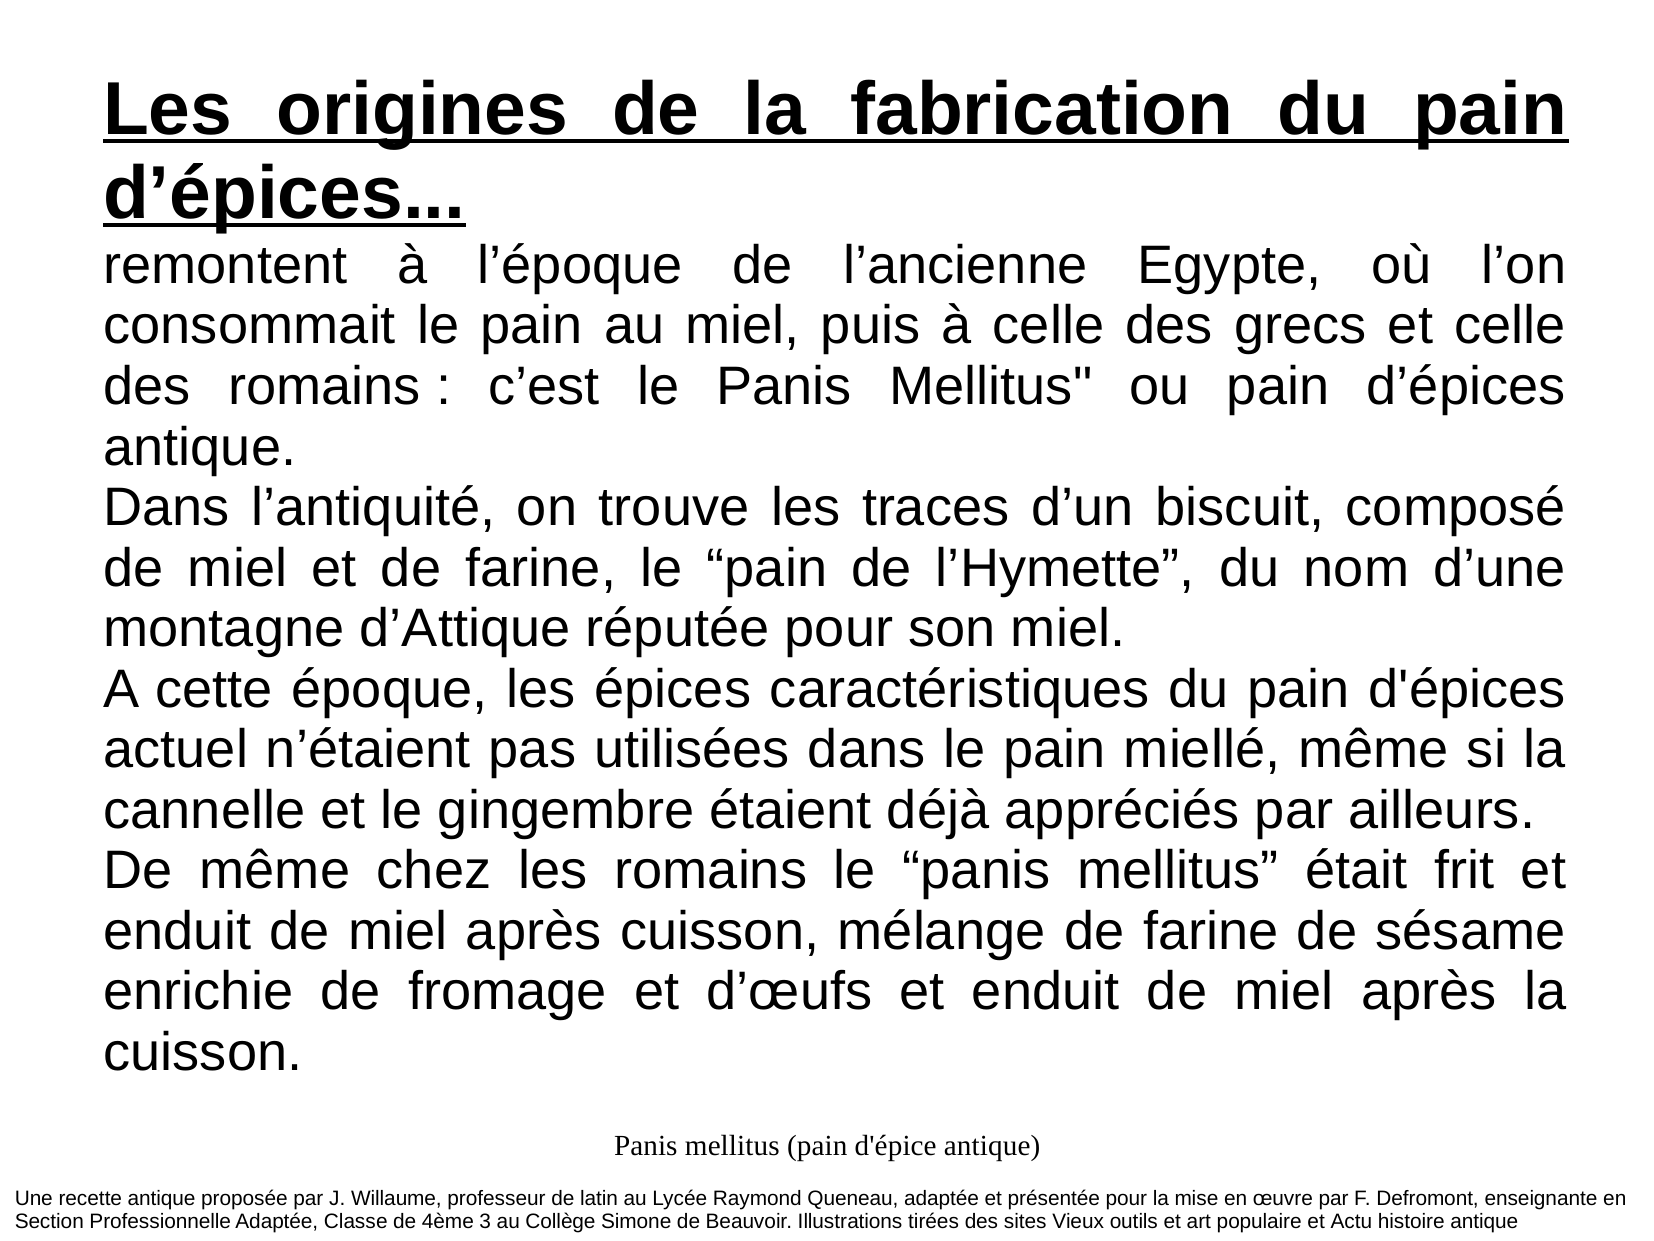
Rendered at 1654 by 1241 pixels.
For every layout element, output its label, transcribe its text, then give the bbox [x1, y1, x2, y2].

text_box Les origines de la fabrication du pain d’épices... remontent à l’époque de l’ancienne Egypte, où l’on consommait le pain au miel, puis à celle des grecs et celle des romains : c’est le Panis Mellitus" ou pain d’épices antique. Dans l’antiquité, on trouve les traces d’un biscuit, composé de miel et de farine, le “pain de l’Hymette”, du nom d’une montagne d’Attique réputée pour son miel. A cette époque, les épices caractéristiques du pain d'épices actuel n’étaient pas utilisées dans le pain miellé, même si la cannelle et le gingembre étaient déjà appréciés par ailleurs. De même chez les romains le “panis mellitus” était frit et enduit de miel après cuisson, mélange de farine de sésame enrichie de fromage et d’œufs et enduit de miel après la cuisson. [88, 59, 1584, 1090]
text_box Une recette antique proposée par J. Willaume, professeur de latin au Lycée Raymond Queneau, adaptée et présentée pour la mise en œuvre par F. Defromont, enseignante en Section Professionnelle Adaptée, Classe de 4ème 3 au Collège Simone de Beauvoir. Illustrations tirées des sites Vieux outils et art populaire et Actu histoire antique [0, 1179, 1644, 1241]
